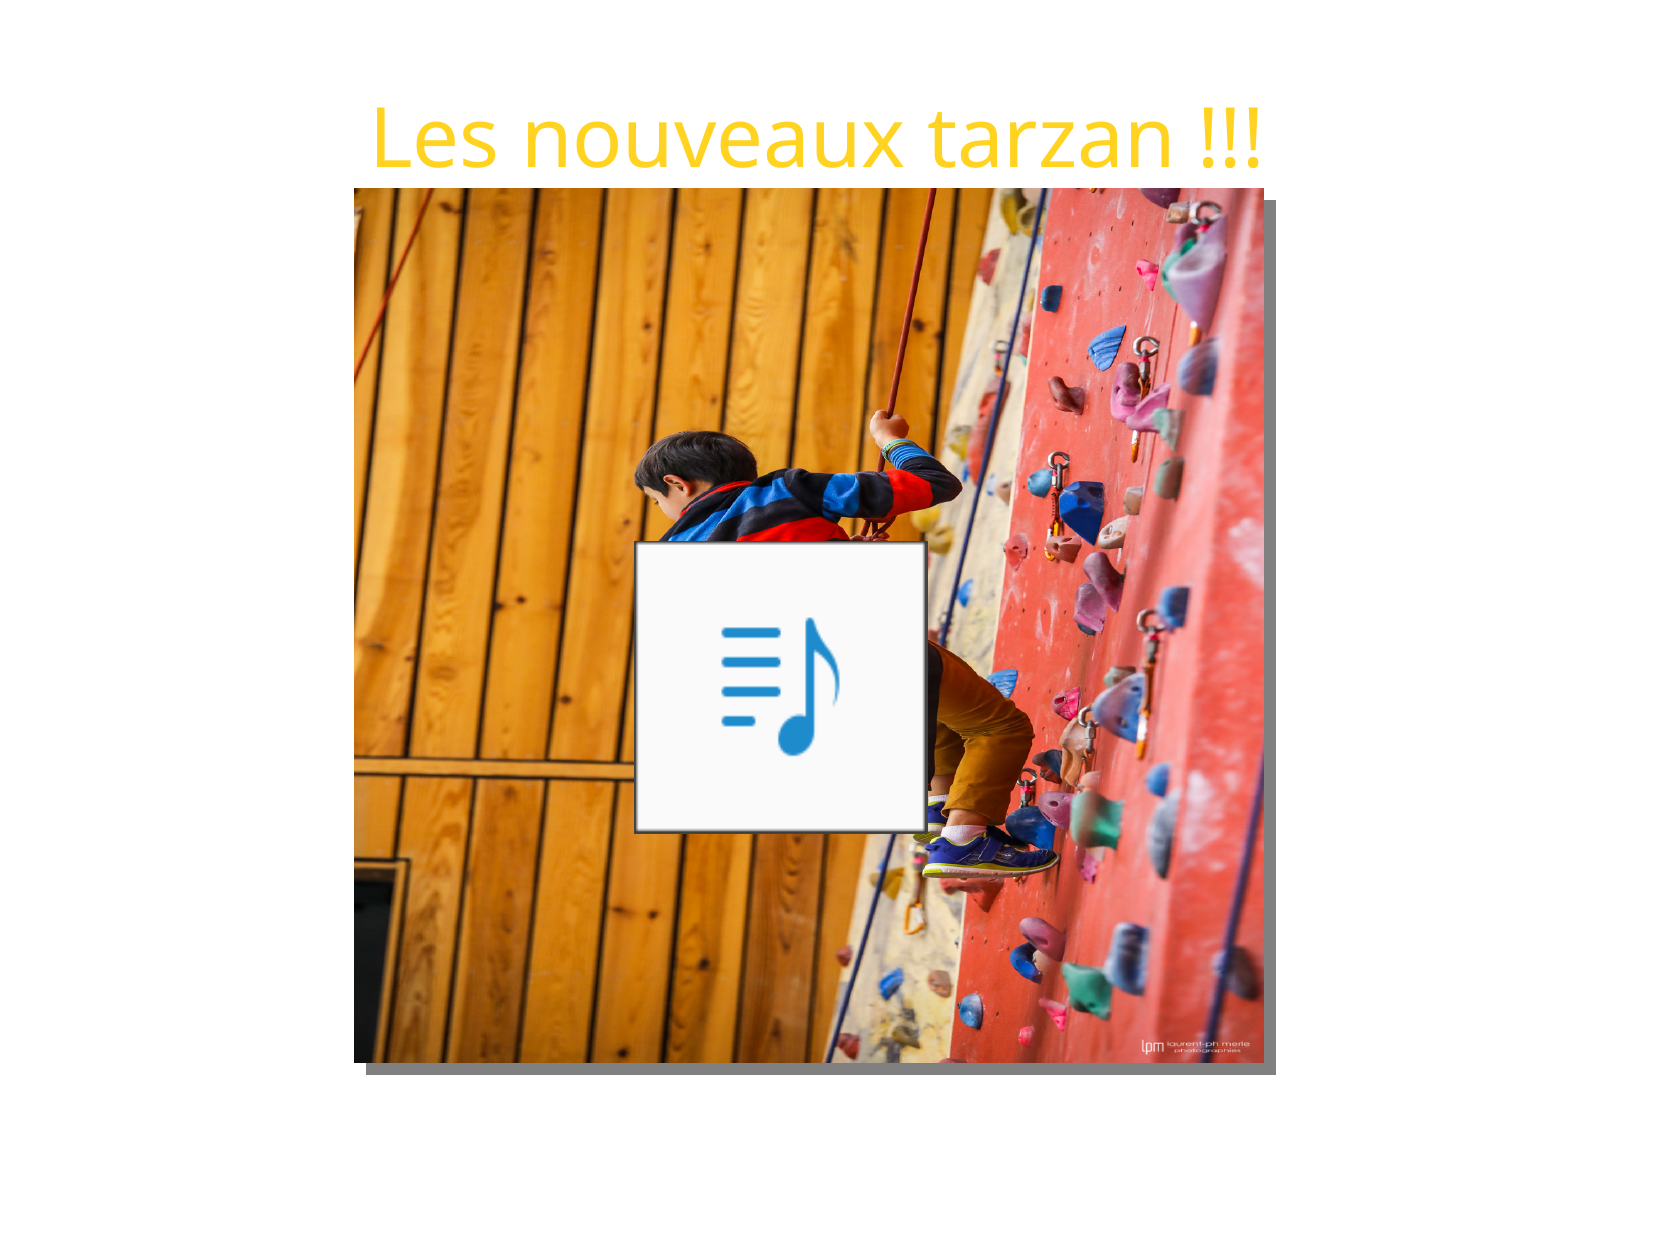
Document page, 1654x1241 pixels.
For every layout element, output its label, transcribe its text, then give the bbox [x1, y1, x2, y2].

text_box [633, 539, 929, 836]
text_box Les nouveaux tarzan !!! [354, 70, 1359, 179]
picture [354, 188, 1264, 1063]
